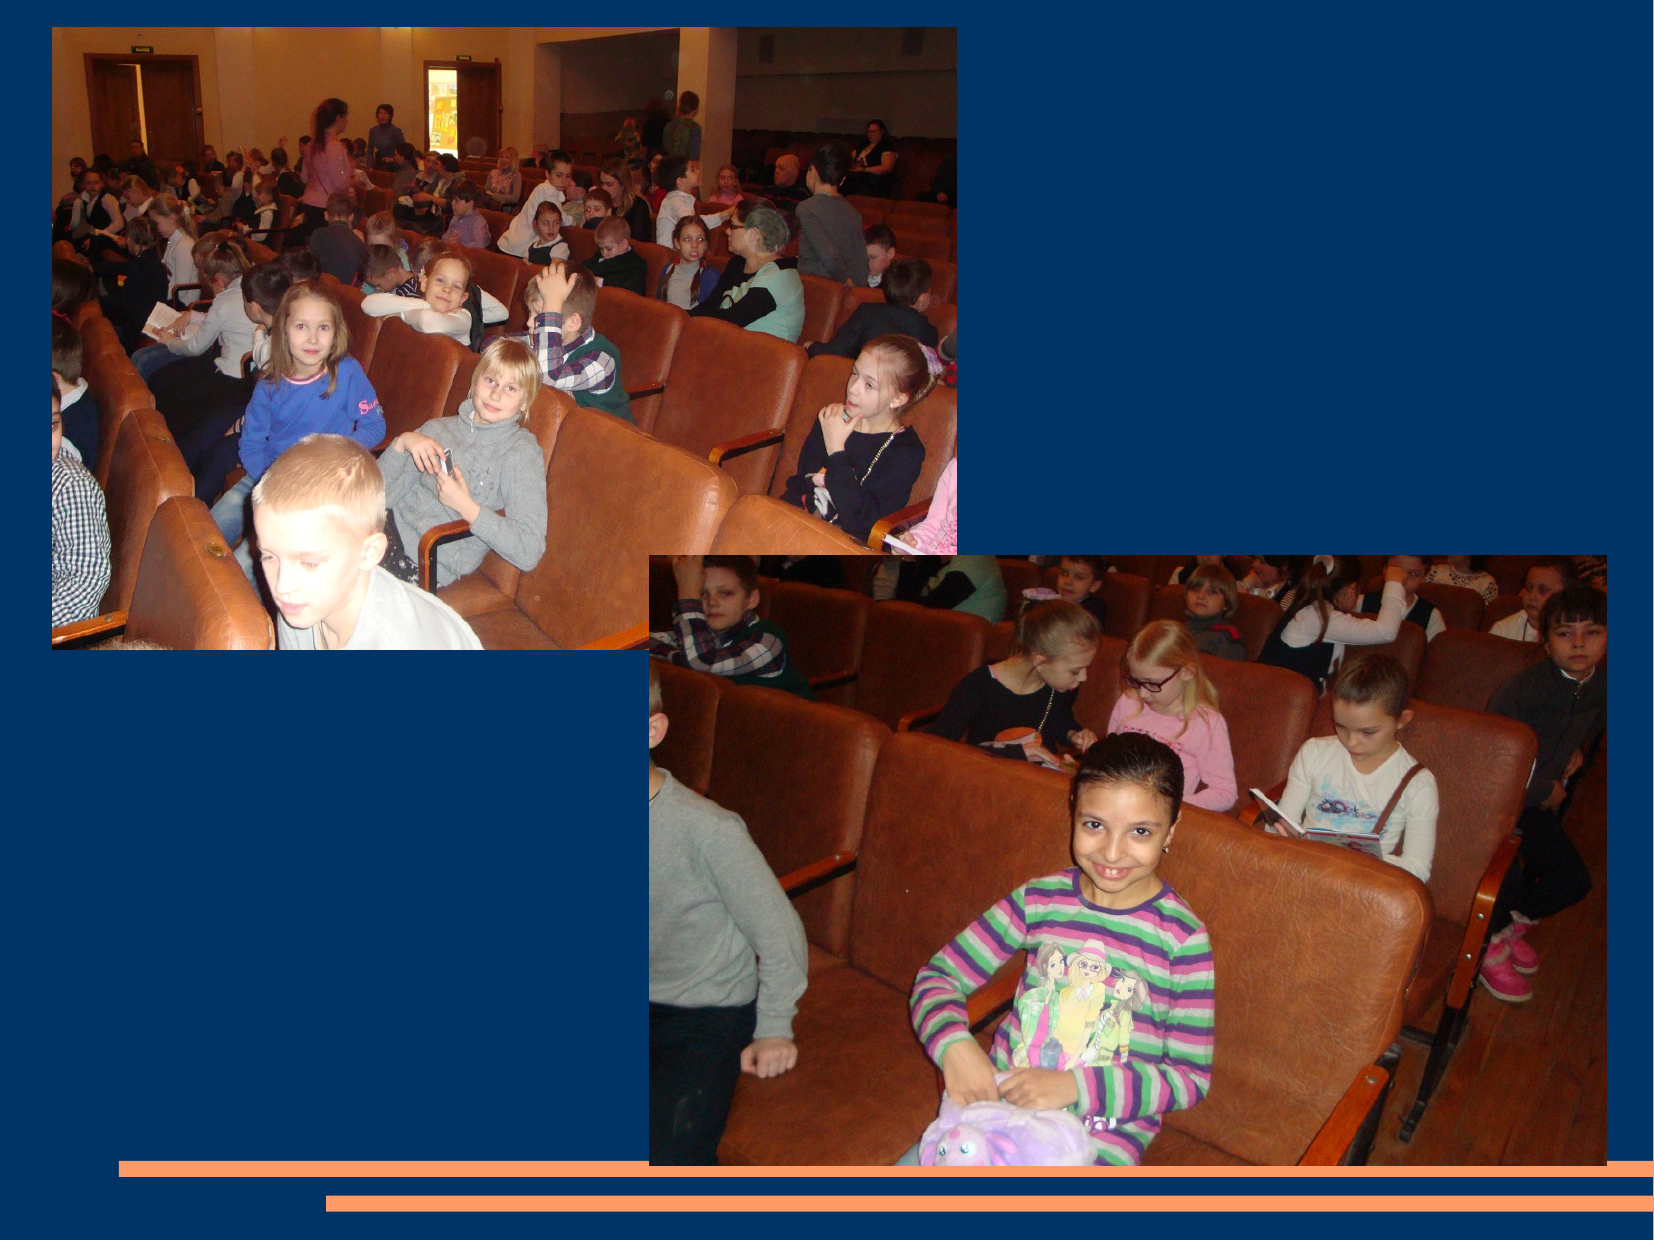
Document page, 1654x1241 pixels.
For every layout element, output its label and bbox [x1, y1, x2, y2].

picture [52, 27, 1607, 1166]
